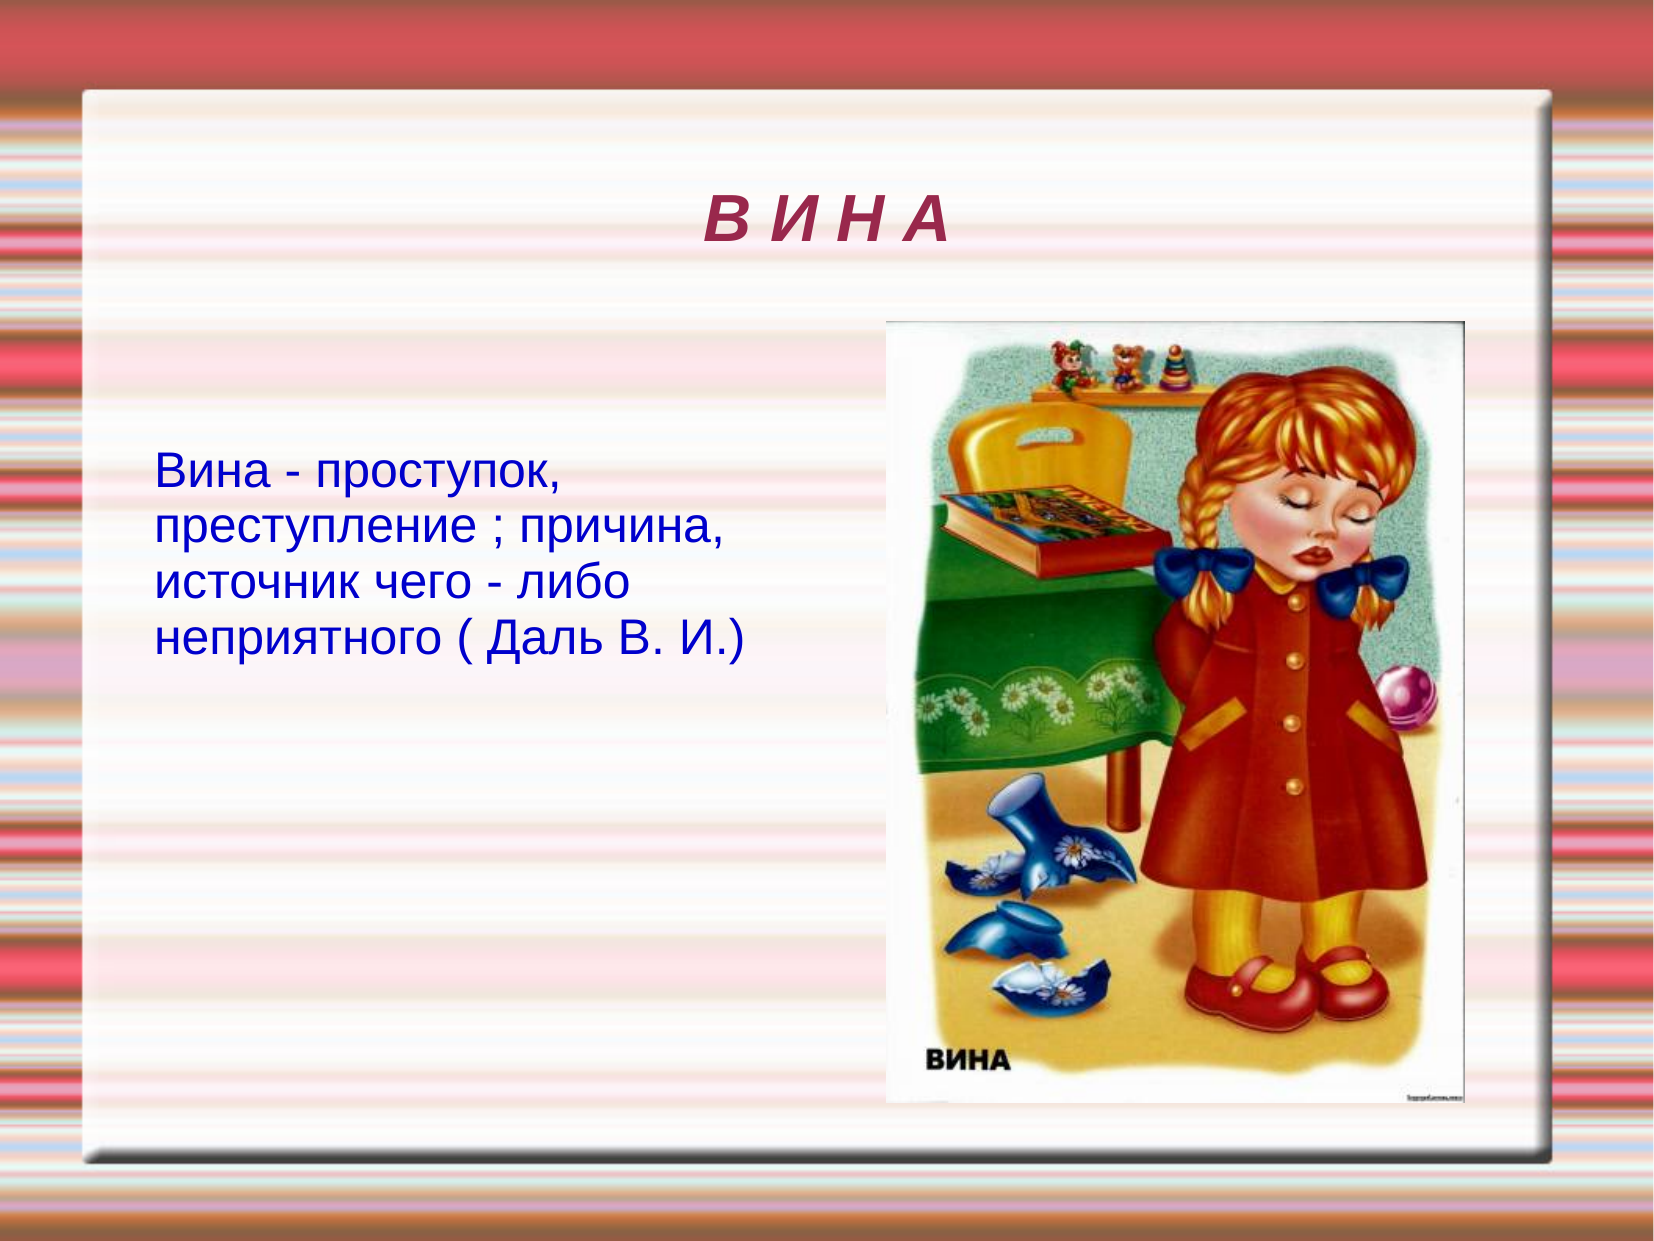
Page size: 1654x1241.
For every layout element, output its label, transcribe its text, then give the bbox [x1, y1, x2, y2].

title В И Н А [121, 114, 1534, 322]
list Вина - проступок, преступление ; причина, источник чего - либо неприятного ( Даль В. И.) [154, 441, 829, 1224]
picture [0, 0, 1654, 1241]
